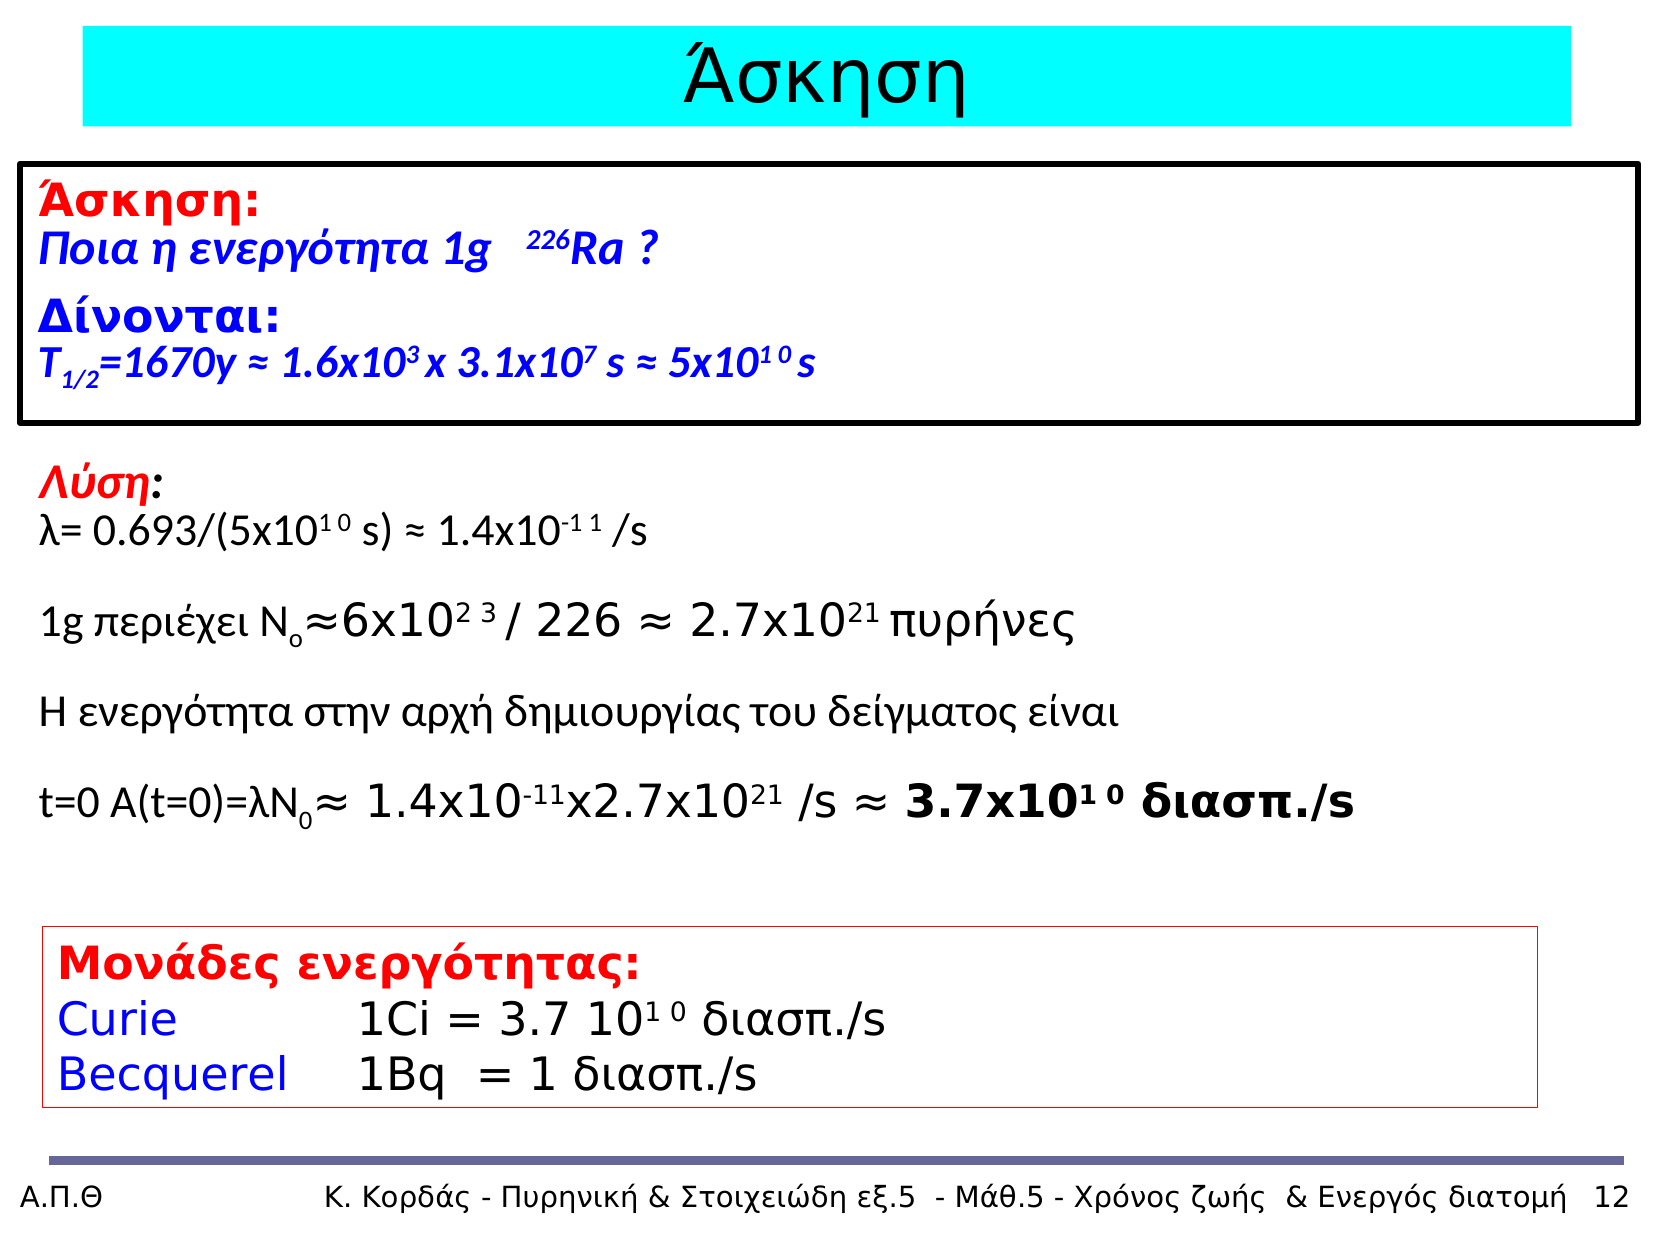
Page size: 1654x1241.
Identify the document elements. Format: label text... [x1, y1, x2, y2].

text_box Μονάδες ενεργότητας: Curie 1Ci = 3.7 101 0 διασπ./s Becquerel 1Bq = 1 διασπ./s [42, 926, 1538, 1108]
text_box Λύση: λ= 0.693/(5x101 0 s) ≈ 1.4x10-1 1 /s 1g περιέχει Νο≈6x102 3 / 226 ≈ 2.7x1021 πυρήνες Η ενεργότητα στην αρχή δημιουργίας του δείγματος είναι t=0 Α(t=0)=λΝ0≈ 1.4x10-11x2.7x1021 /s ≈ 3.7x101 0 διασπ./s [23, 453, 1465, 867]
text_box Άσκηση: Ποια η ενεργότητα 1g 226Ra ? Δίνονται: T1/2=1670y ≈ 1.6x103 x 3.1x107 s ≈ 5x101 0 s [19, 163, 1639, 423]
title Άσκηση [82, 25, 1571, 127]
